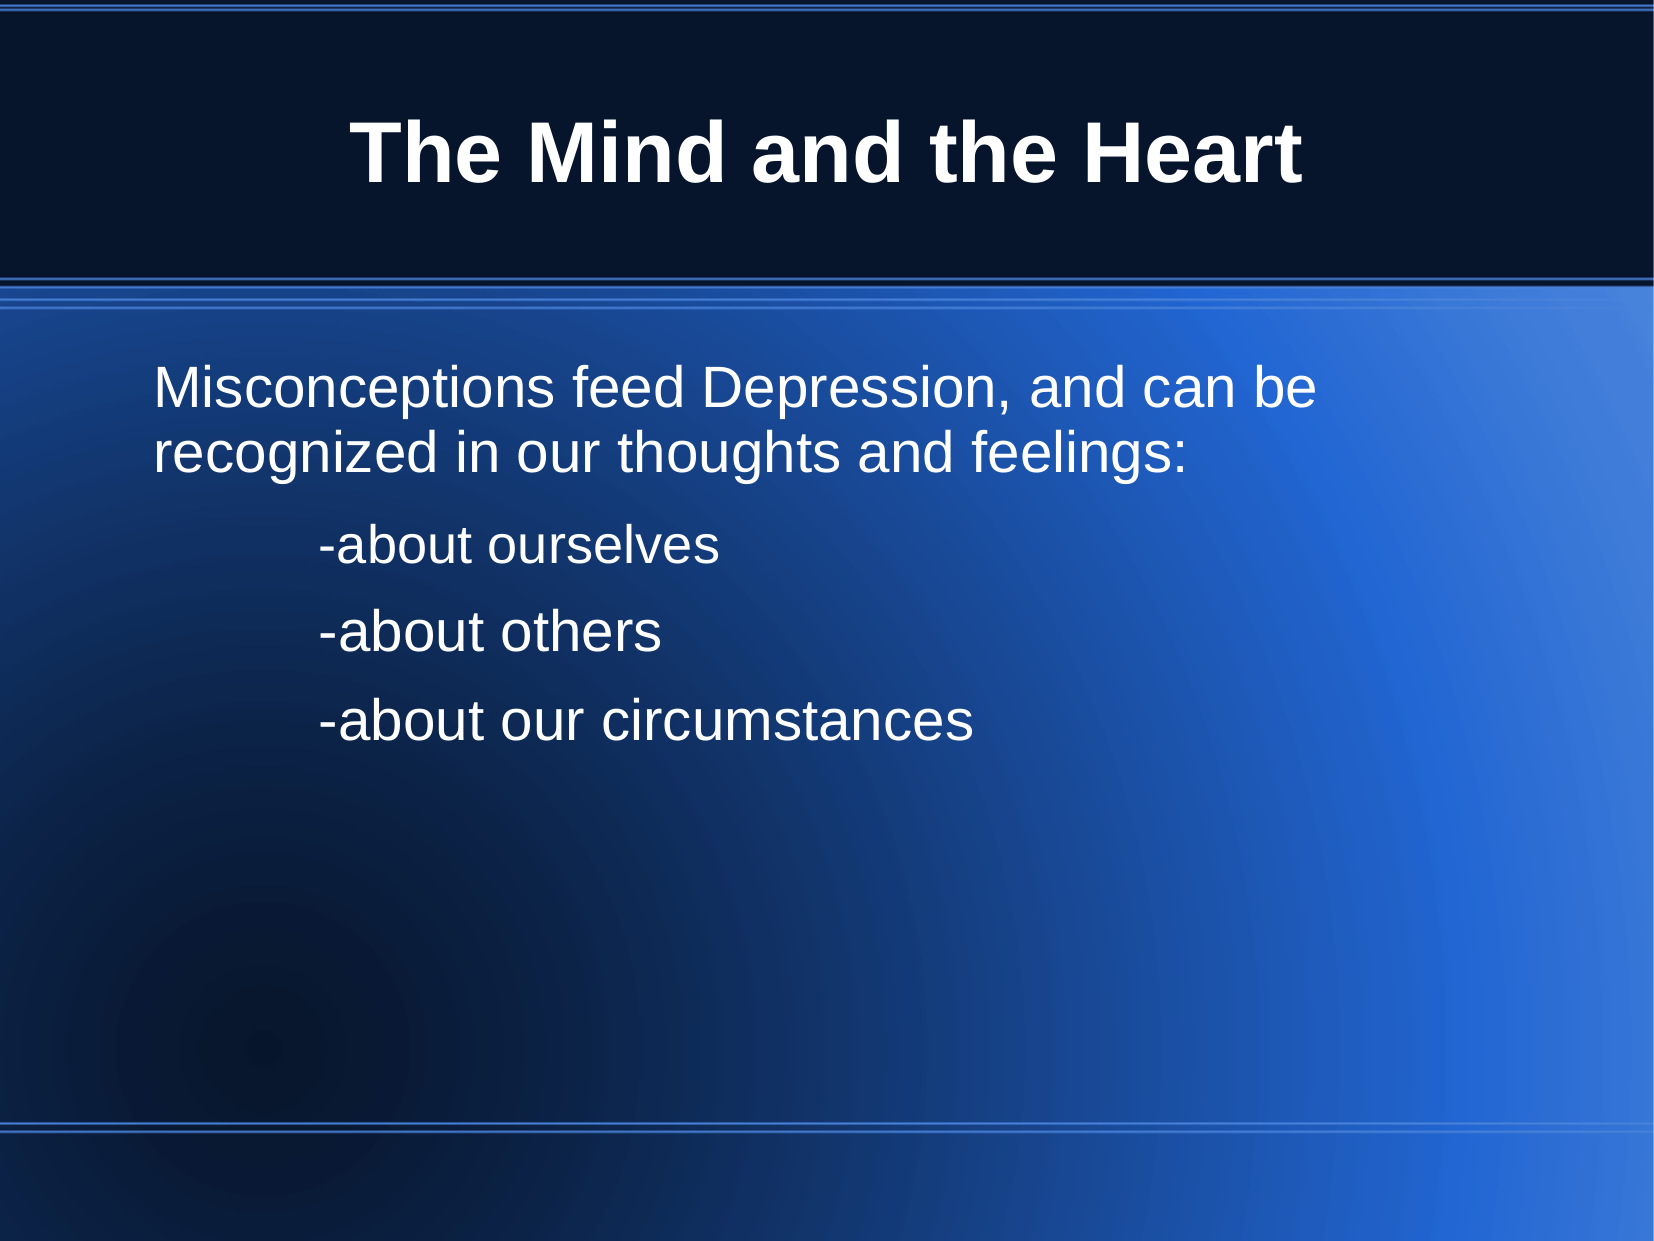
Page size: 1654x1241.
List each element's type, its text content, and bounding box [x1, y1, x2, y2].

picture [0, 0, 1654, 1241]
list Misconceptions feed Depression, and can be recognized in our thoughts and feelings: -about ourselves -about others -about our circumstances [82, 355, 1571, 1209]
text_box [630, 390, 660, 462]
title The Mind and the Heart [82, 49, 1571, 257]
